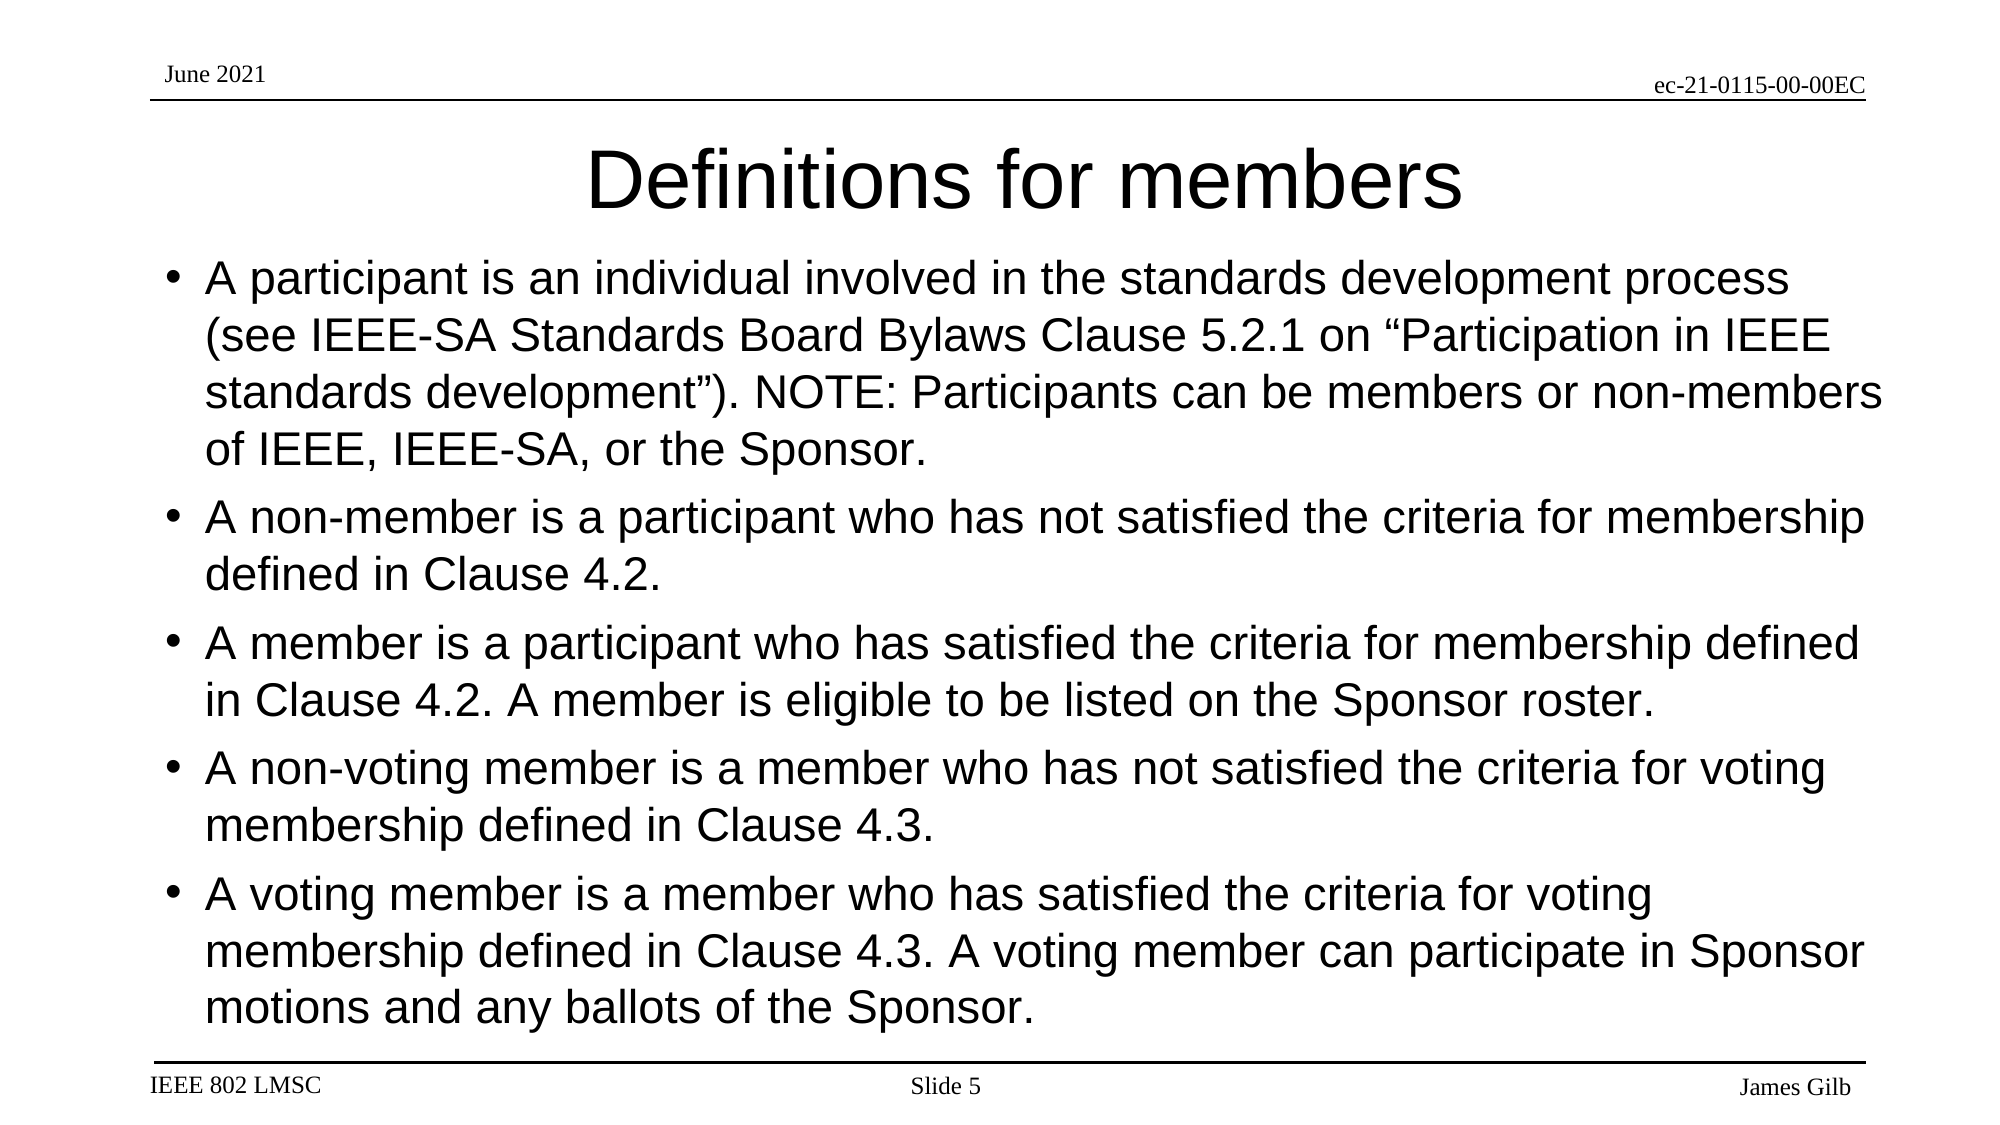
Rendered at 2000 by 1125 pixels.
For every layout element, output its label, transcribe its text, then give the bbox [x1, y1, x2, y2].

list A participant is an individual involved in the standards development process (see IEEE-SA Standards Board Bylaws Clause 5.2.1 on “Participation in IEEE standards development”). NOTE: Participants can be members or non-members of IEEE, IEEE-SA, or the Sponsor. A non-member is a participant who has not satisfied the criteria for membership defined in Clause 4.2. A member is a participant who has satisfied the criteria for membership defined in Clause 4.2. A member is eligible to be listed on the Sponsor roster. A non-voting member is a member who has not satisfied the criteria for voting membership defined in Clause 4.3. A voting member is a member who has satisfied the criteria for voting membership defined in Clause 4.3. A voting member can participate in Sponsor motions and any ballots of the Sponsor. [149, 239, 1900, 1051]
title Definitions for members [149, 112, 1900, 238]
